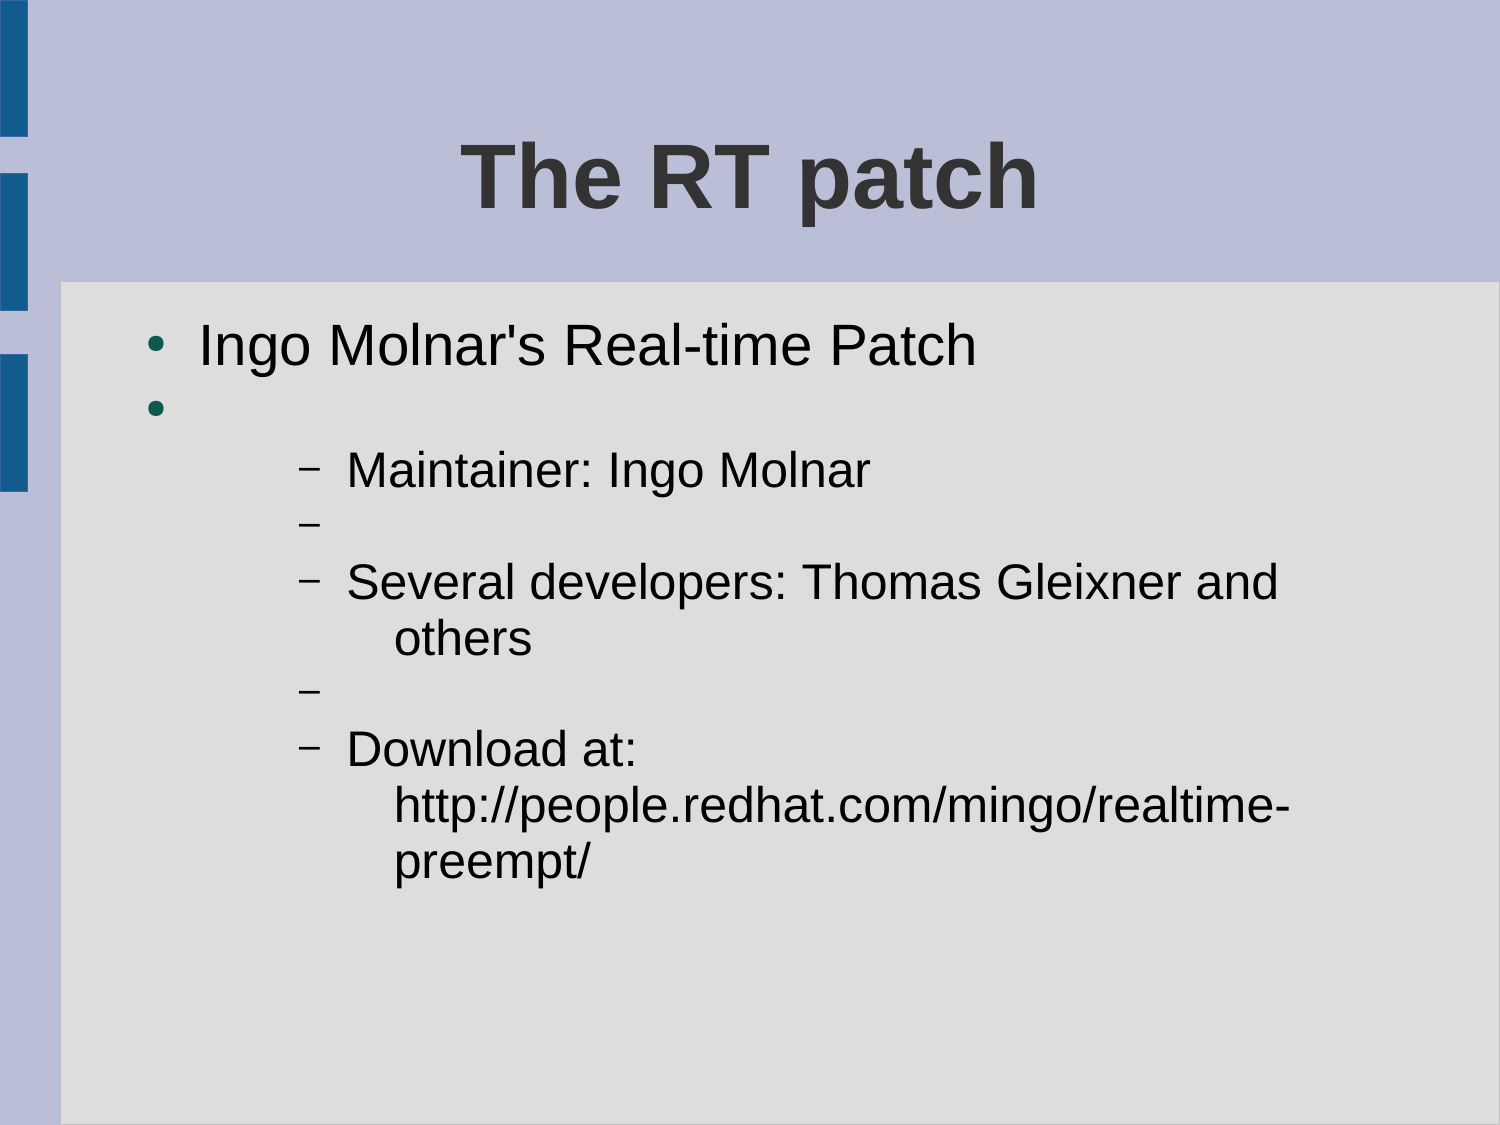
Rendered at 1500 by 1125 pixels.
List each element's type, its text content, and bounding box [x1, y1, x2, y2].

list Ingo Molnar's Real-time Patch Maintainer: Ingo Molnar Several developers: Thomas Gleixner and others Download at: http://people.redhat.com/mingo/realtime-preempt/ [110, 312, 1392, 1022]
title The RT patch [110, 82, 1392, 271]
